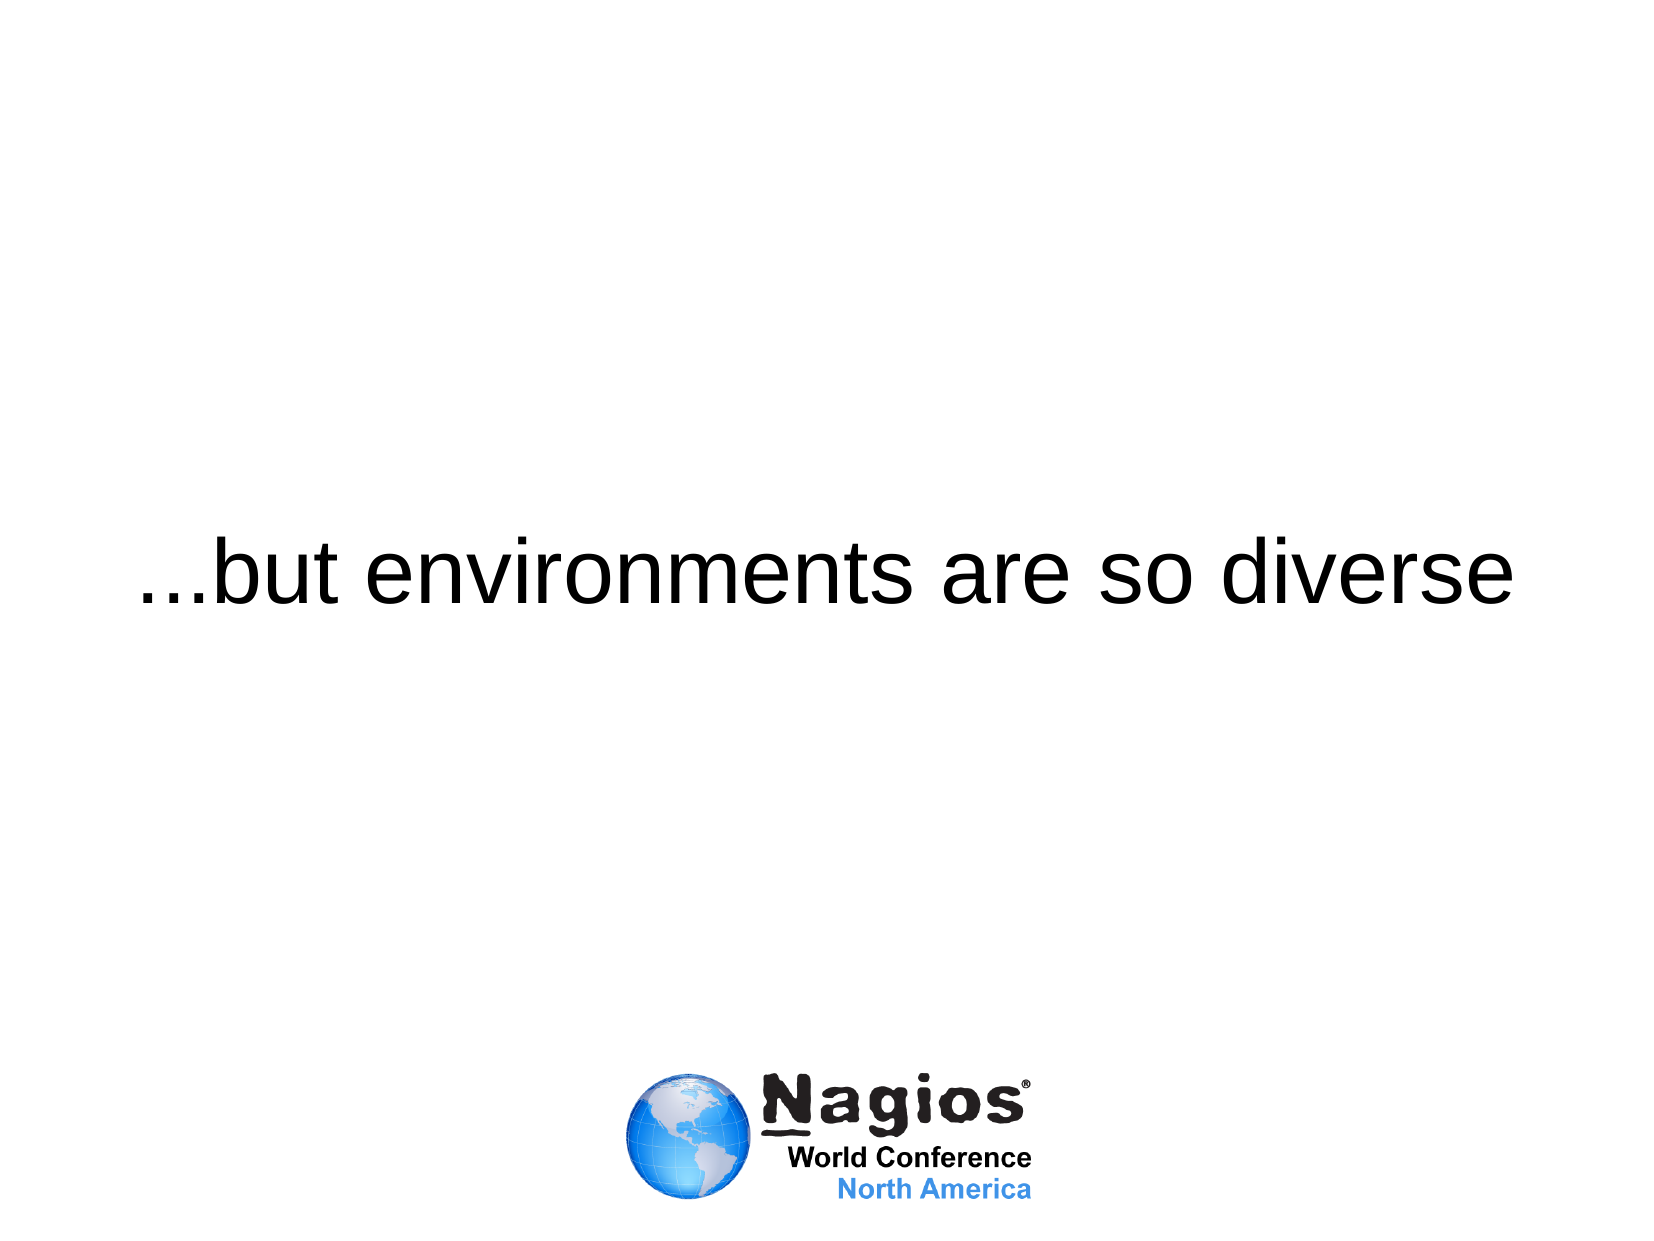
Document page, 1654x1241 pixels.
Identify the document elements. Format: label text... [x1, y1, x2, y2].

title ...but environments are so diverse [82, 468, 1571, 676]
picture [626, 1072, 1032, 1226]
